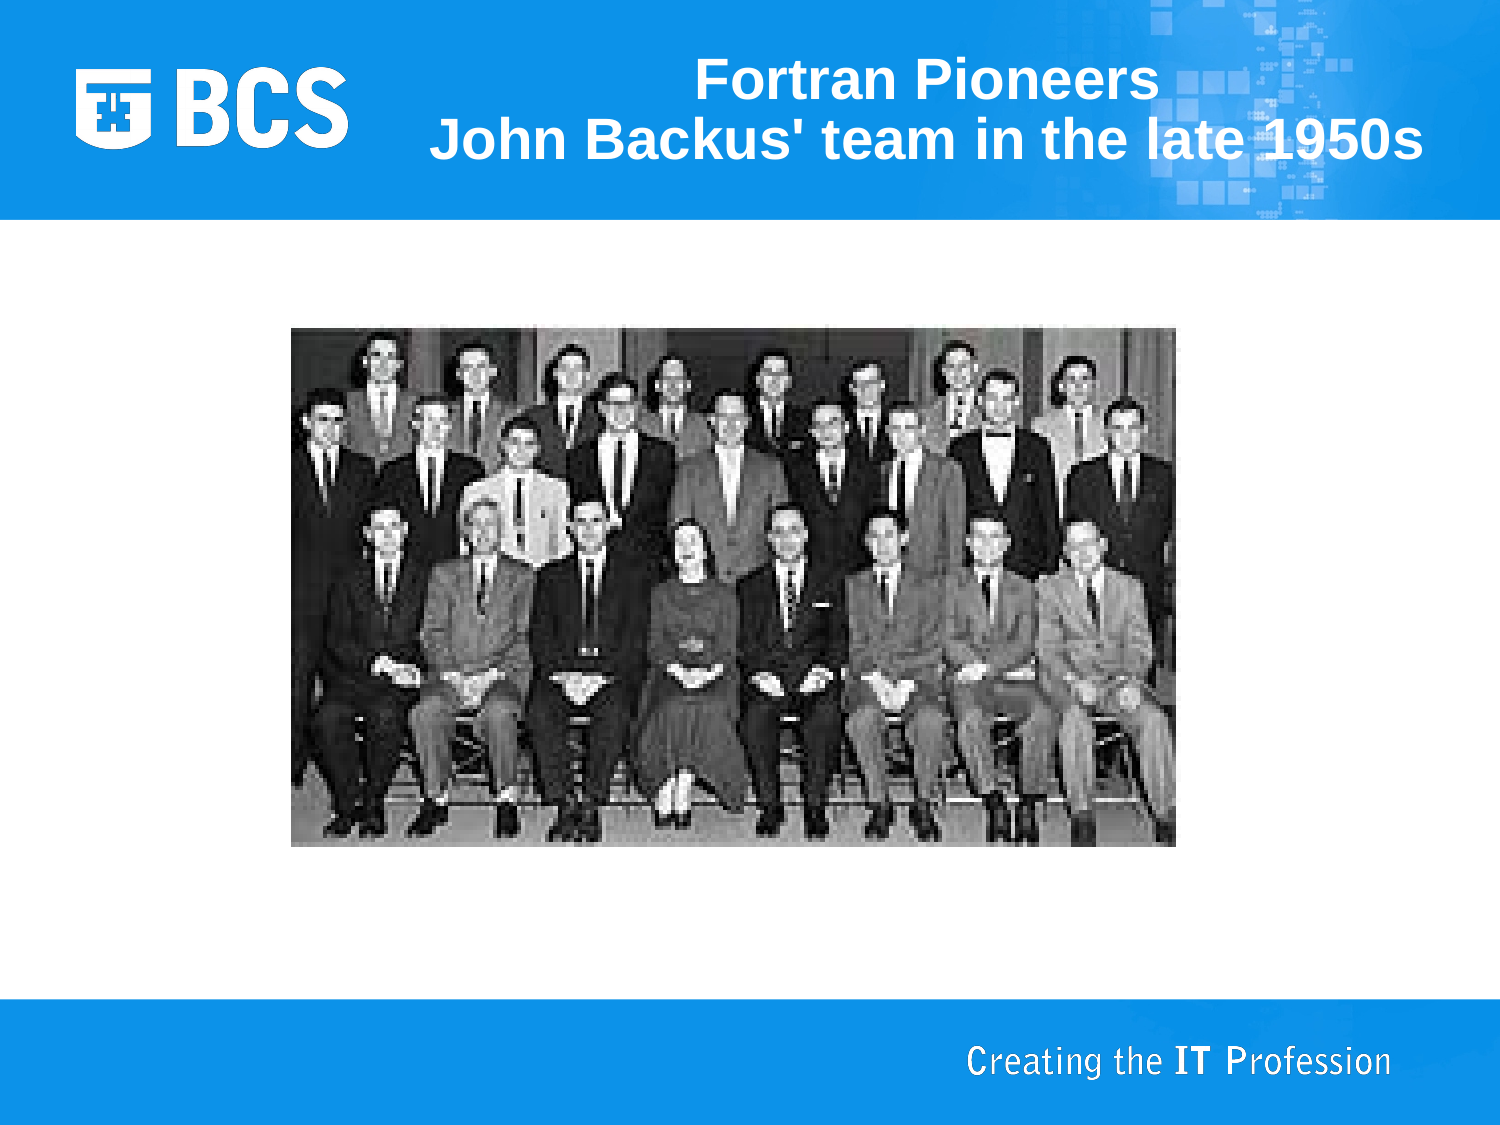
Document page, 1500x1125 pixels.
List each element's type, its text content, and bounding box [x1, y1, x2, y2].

picture [0, 0, 1500, 219]
picture [291, 324, 1181, 847]
title Fortran Pioneers John Backus' team in the late 1950s [408, 26, 1447, 197]
picture [0, 1000, 1500, 1125]
